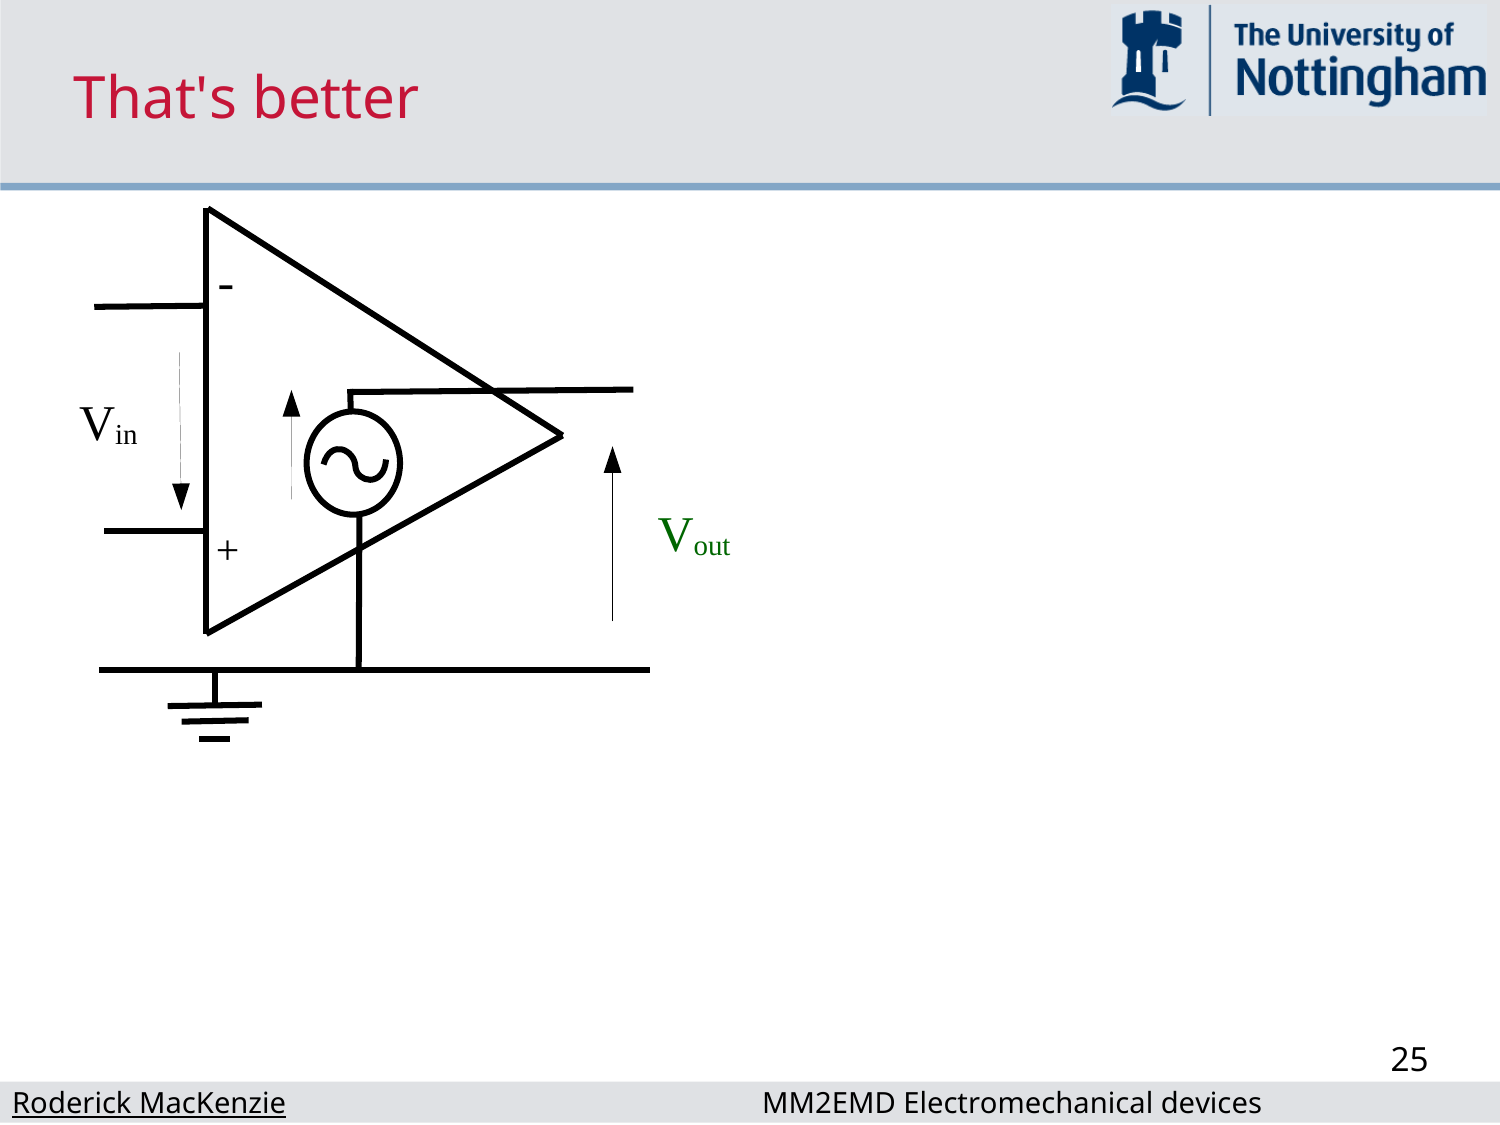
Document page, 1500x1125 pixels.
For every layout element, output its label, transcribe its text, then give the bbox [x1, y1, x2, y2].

title That's better [59, 20, 942, 172]
text_box - [202, 242, 250, 317]
text_box + [201, 515, 255, 581]
text_box Vin [64, 382, 153, 475]
text_box Vout [642, 494, 746, 586]
picture [1111, 4, 1487, 116]
text_box <number> [1375, 1030, 1500, 1101]
